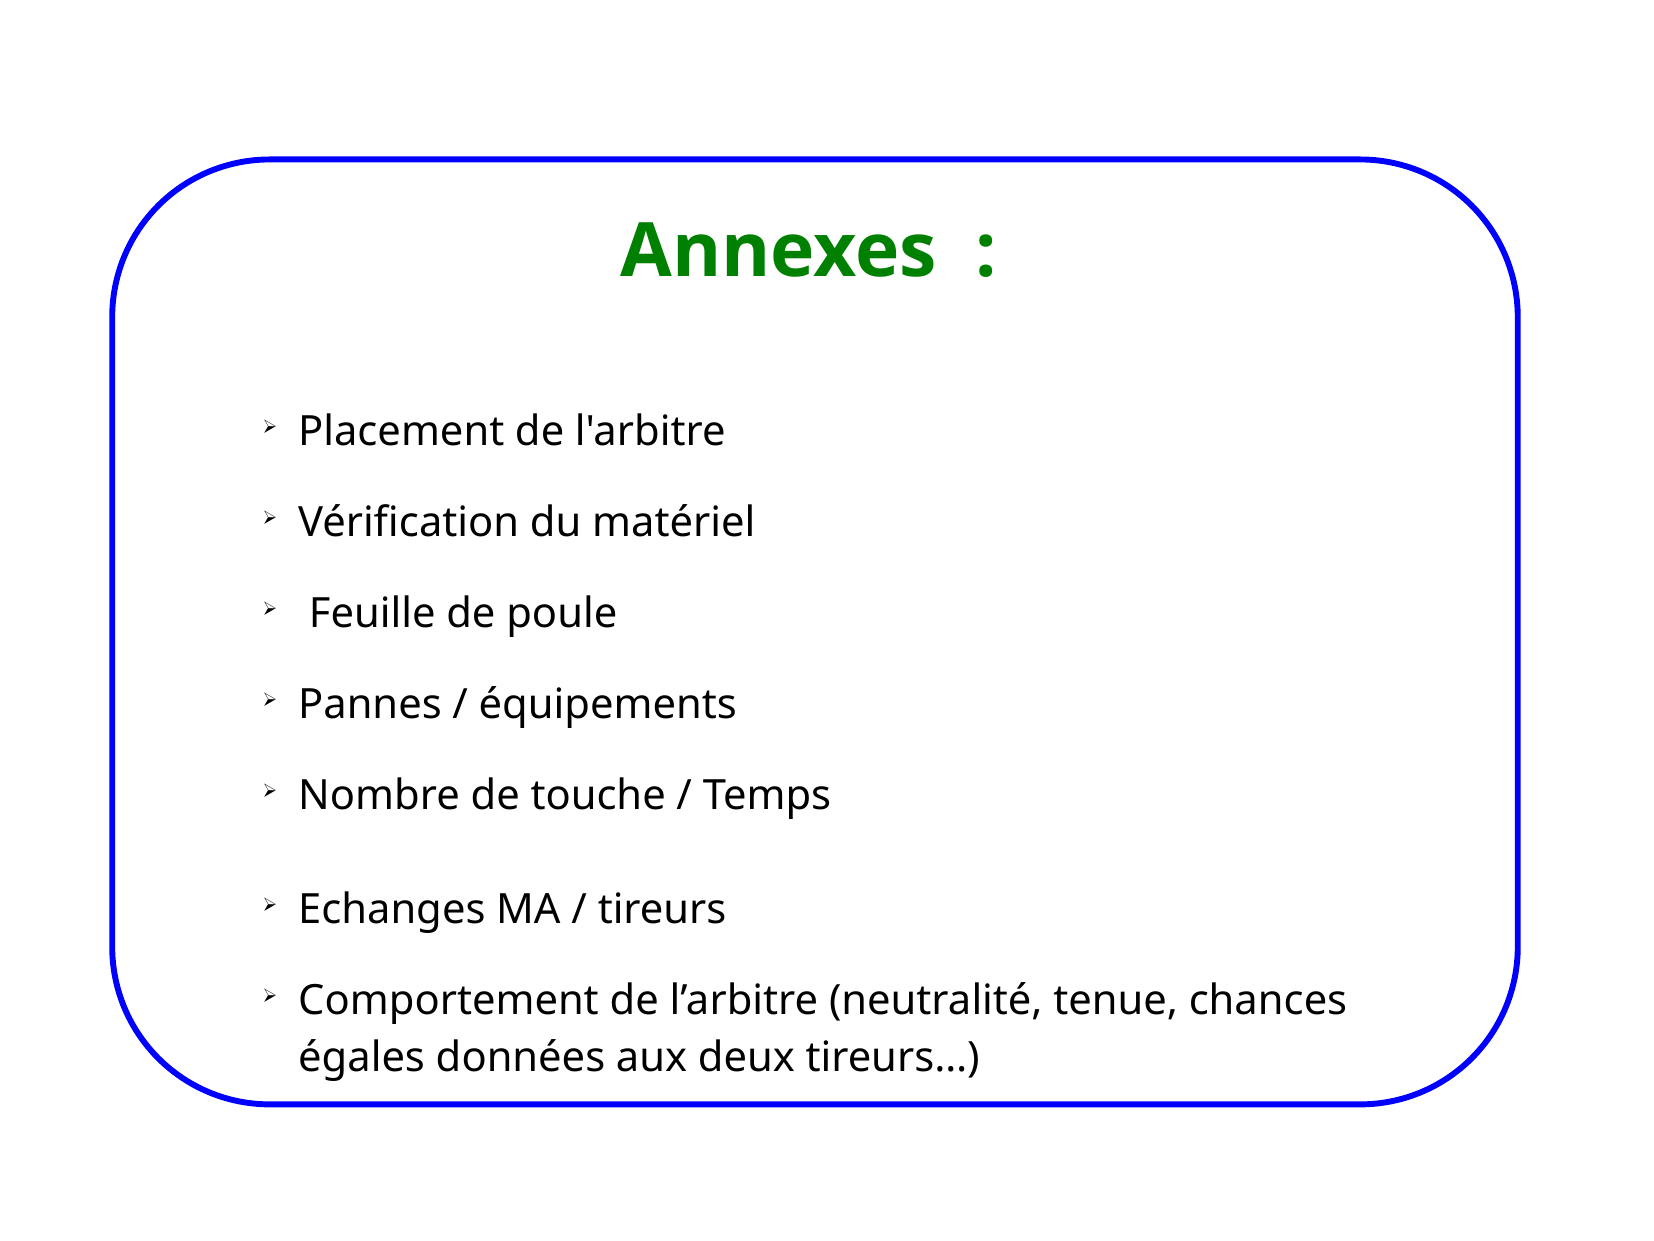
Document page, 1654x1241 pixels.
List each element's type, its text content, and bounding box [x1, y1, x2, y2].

text_box Annexes : Placement de l'arbitre Vérification du matériel Feuille de poule Pannes / équipements Nombre de touche / Temps Echanges MA / tireurs Comportement de l’arbitre (neutralité, tenue, chances égales données aux deux tireurs…) [248, 188, 1371, 1055]
list [82, 290, 1571, 1109]
text_box [112, 159, 1518, 1105]
